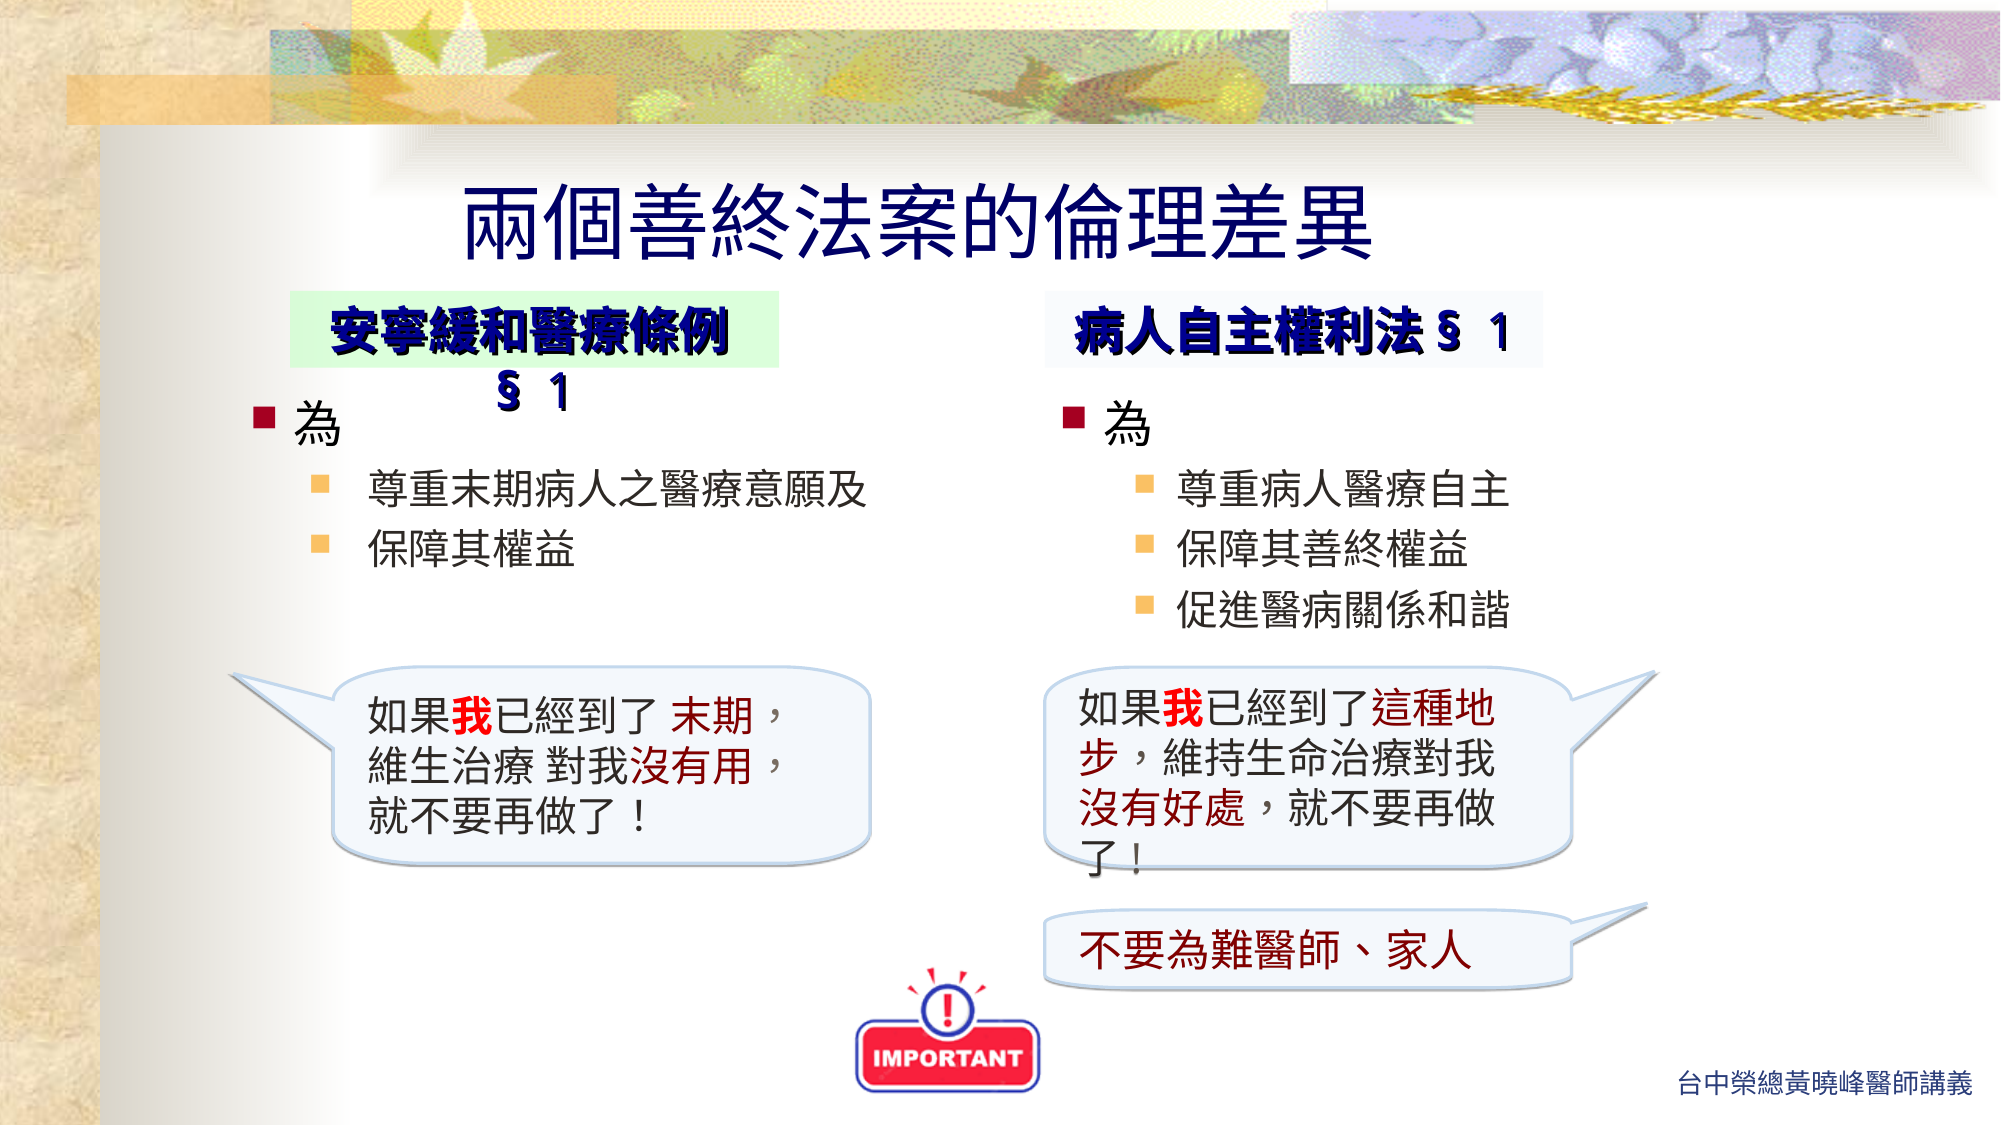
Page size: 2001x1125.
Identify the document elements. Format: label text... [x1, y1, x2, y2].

picture [0, 0, 2001, 1125]
text_box 安寧緩和醫療條例§1 [290, 290, 780, 368]
text_box 不要為難醫師、家人 [1044, 903, 1648, 988]
text_box 如果我已經到了這種地步，維持生命治療對我沒有好處，就不要再做了! [1044, 667, 1655, 867]
text_box 病人自主權利法§1 [1044, 290, 1544, 368]
text_box 台中榮總黃曉峰醫師講義 [1661, 1058, 2001, 1107]
text_box 如果我已經到了 末期，維生治療 對我沒有用，就不要再做了！ [233, 666, 871, 864]
list 為 尊重病人醫療自主 保障其善終權益 促進醫病關係和諧 [1044, 384, 1603, 669]
picture [843, 953, 1050, 1105]
title 兩個善終法案的倫理差異 [444, 162, 1601, 245]
list 為 尊重末期病人之醫療意願及 保障其權益 [220, 384, 912, 591]
